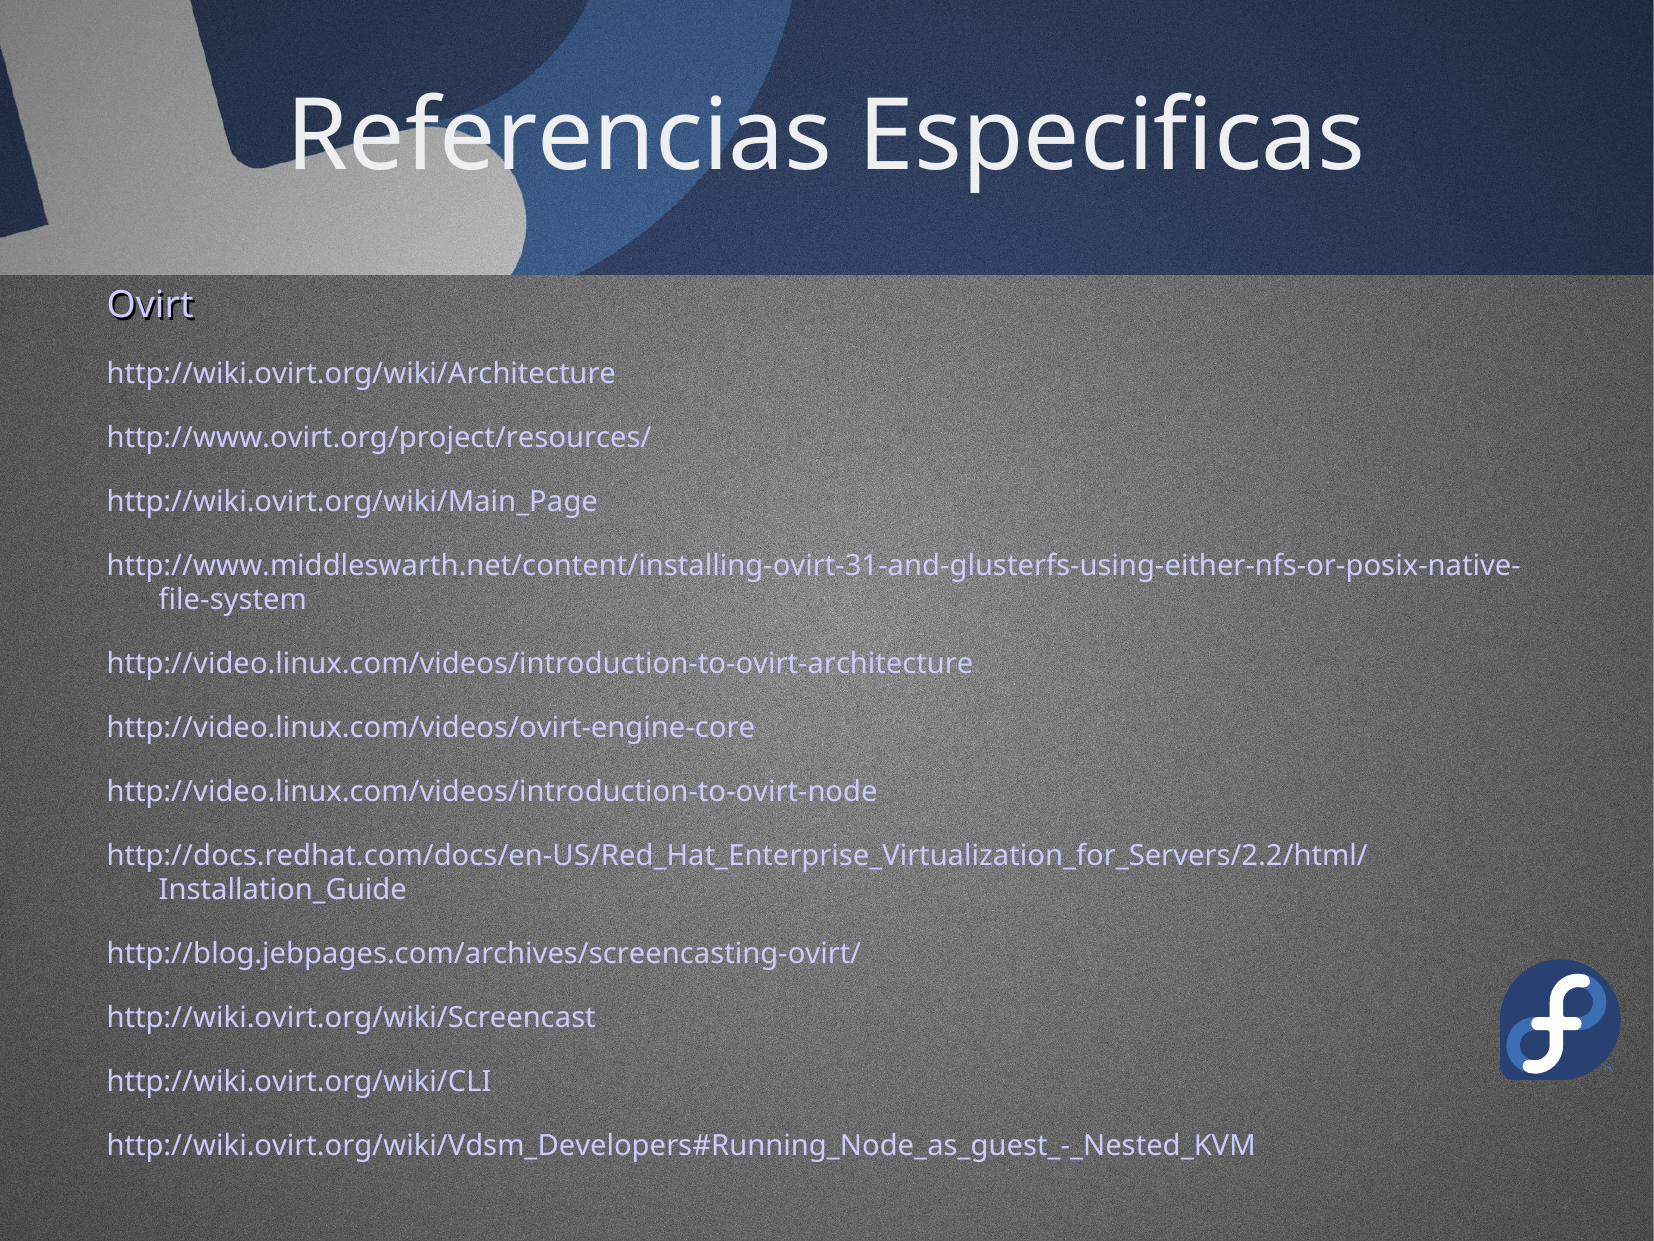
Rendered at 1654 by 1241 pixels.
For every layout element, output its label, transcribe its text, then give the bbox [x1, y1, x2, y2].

text_box Ovirt http://wiki.ovirt.org/wiki/Architecture http://www.ovirt.org/project/resources/ http://wiki.ovirt.org/wiki/Main_Page http://www.middleswarth.net/content/installing-ovirt-31-and-glusterfs-using-either-nfs-or-posix-native-file-system http://video.linux.com/videos/introduction-to-ovirt-architecture http://video.linux.com/videos/ovirt-engine-core http://video.linux.com/videos/introduction-to-ovirt-node http://docs.redhat.com/docs/en-US/Red_Hat_Enterprise_Virtualization_for_Servers/2.2/html/Installation_Guide http://blog.jebpages.com/archives/screencasting-ovirt/ http://wiki.ovirt.org/wiki/Screencast http://wiki.ovirt.org/wiki/CLI http://wiki.ovirt.org/wiki/Vdsm_Developers#Running_Node_as_guest_-_Nested_KVM [88, 281, 1565, 991]
text_box Referencias Especificas [88, 29, 1565, 237]
picture [0, 0, 1654, 1241]
